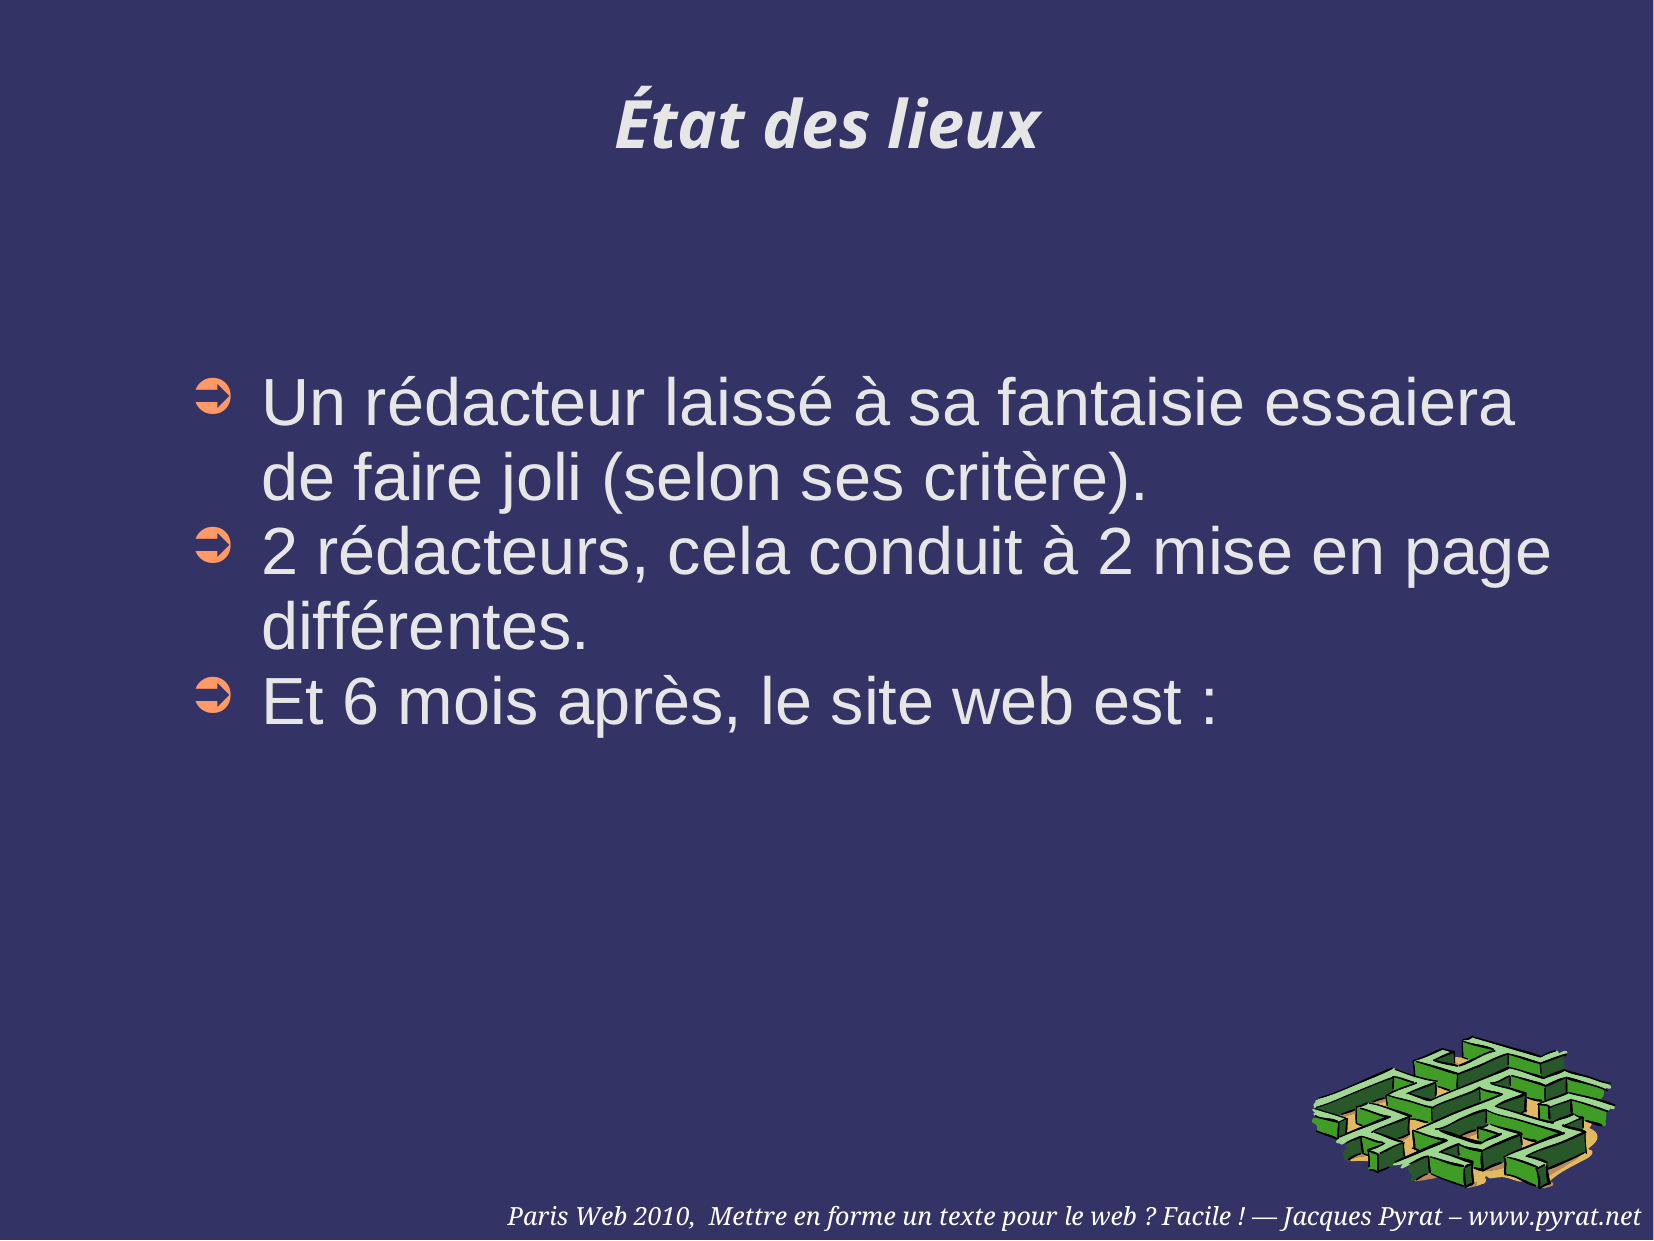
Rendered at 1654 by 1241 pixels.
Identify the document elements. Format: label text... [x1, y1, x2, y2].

list Un rédacteur laissé à sa fantaisie essaiera de faire joli (selon ses critère). 2 rédacteurs, cela conduit à 2 mise en page différentes. Et 6 mois après, le site web est : [178, 364, 1570, 1147]
title État des lieux [121, 19, 1534, 227]
